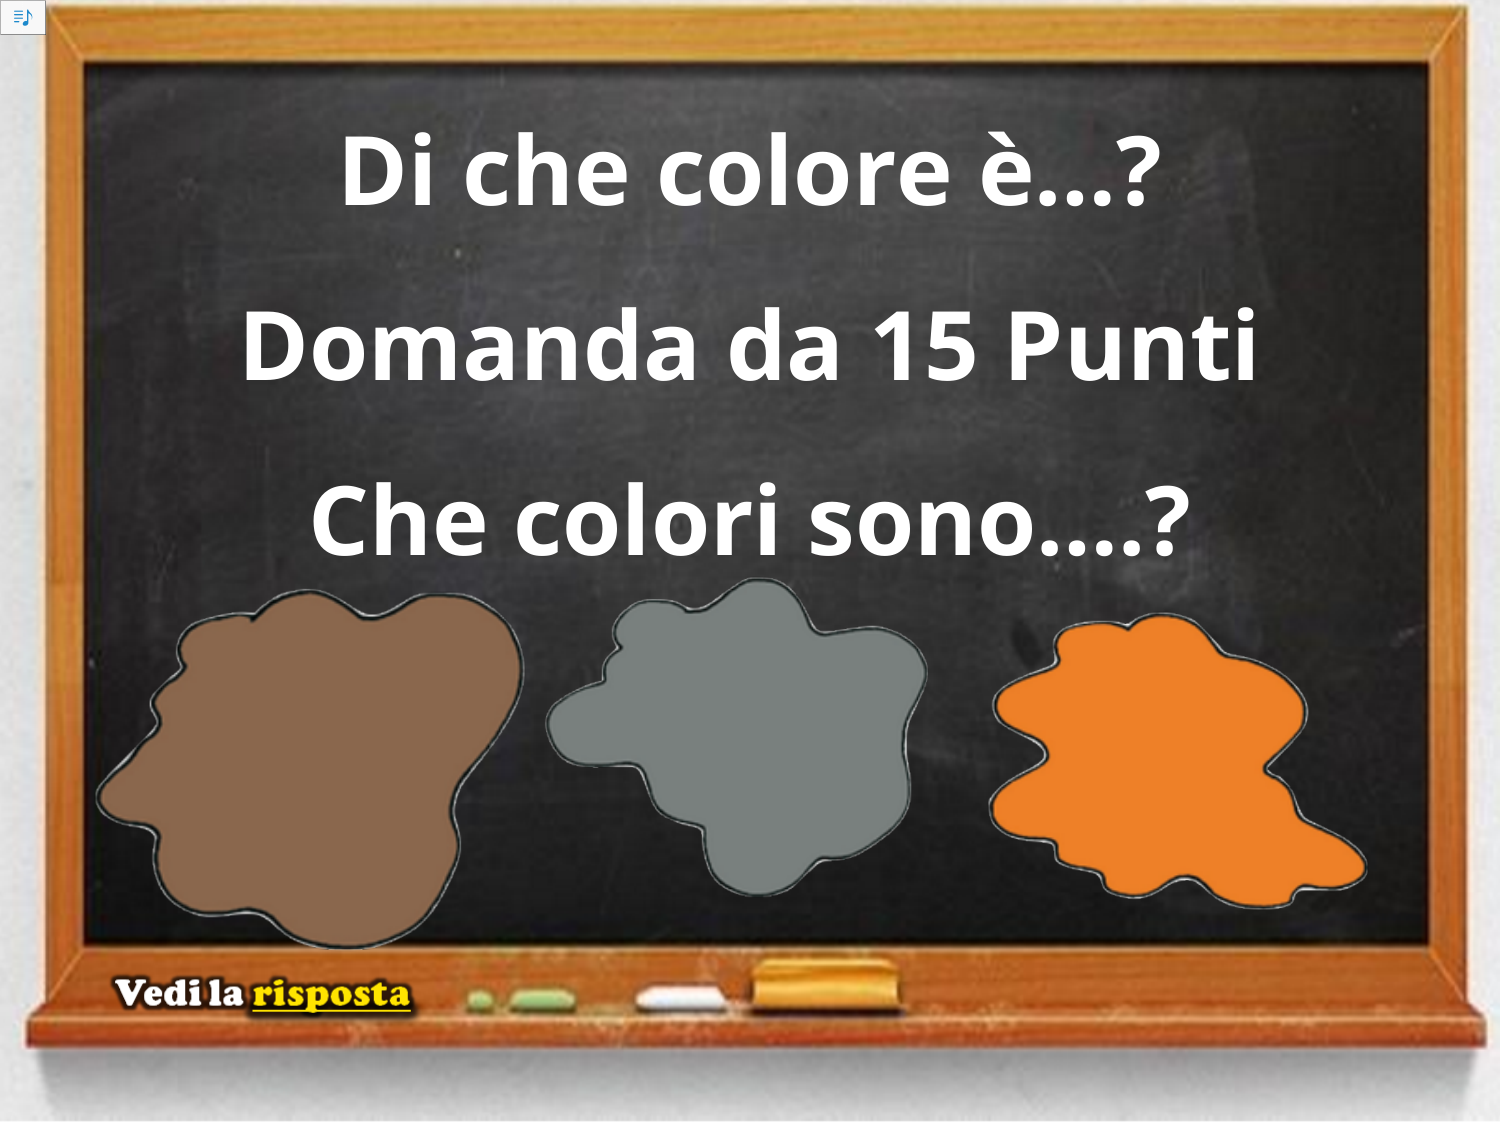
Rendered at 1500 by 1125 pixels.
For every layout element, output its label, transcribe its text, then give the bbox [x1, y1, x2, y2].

picture [0, 0, 1500, 1125]
text_box [0, 0, 47, 36]
text_box Di che colore è…? Domanda da 15 Punti Che colori sono….? [87, 102, 1413, 758]
